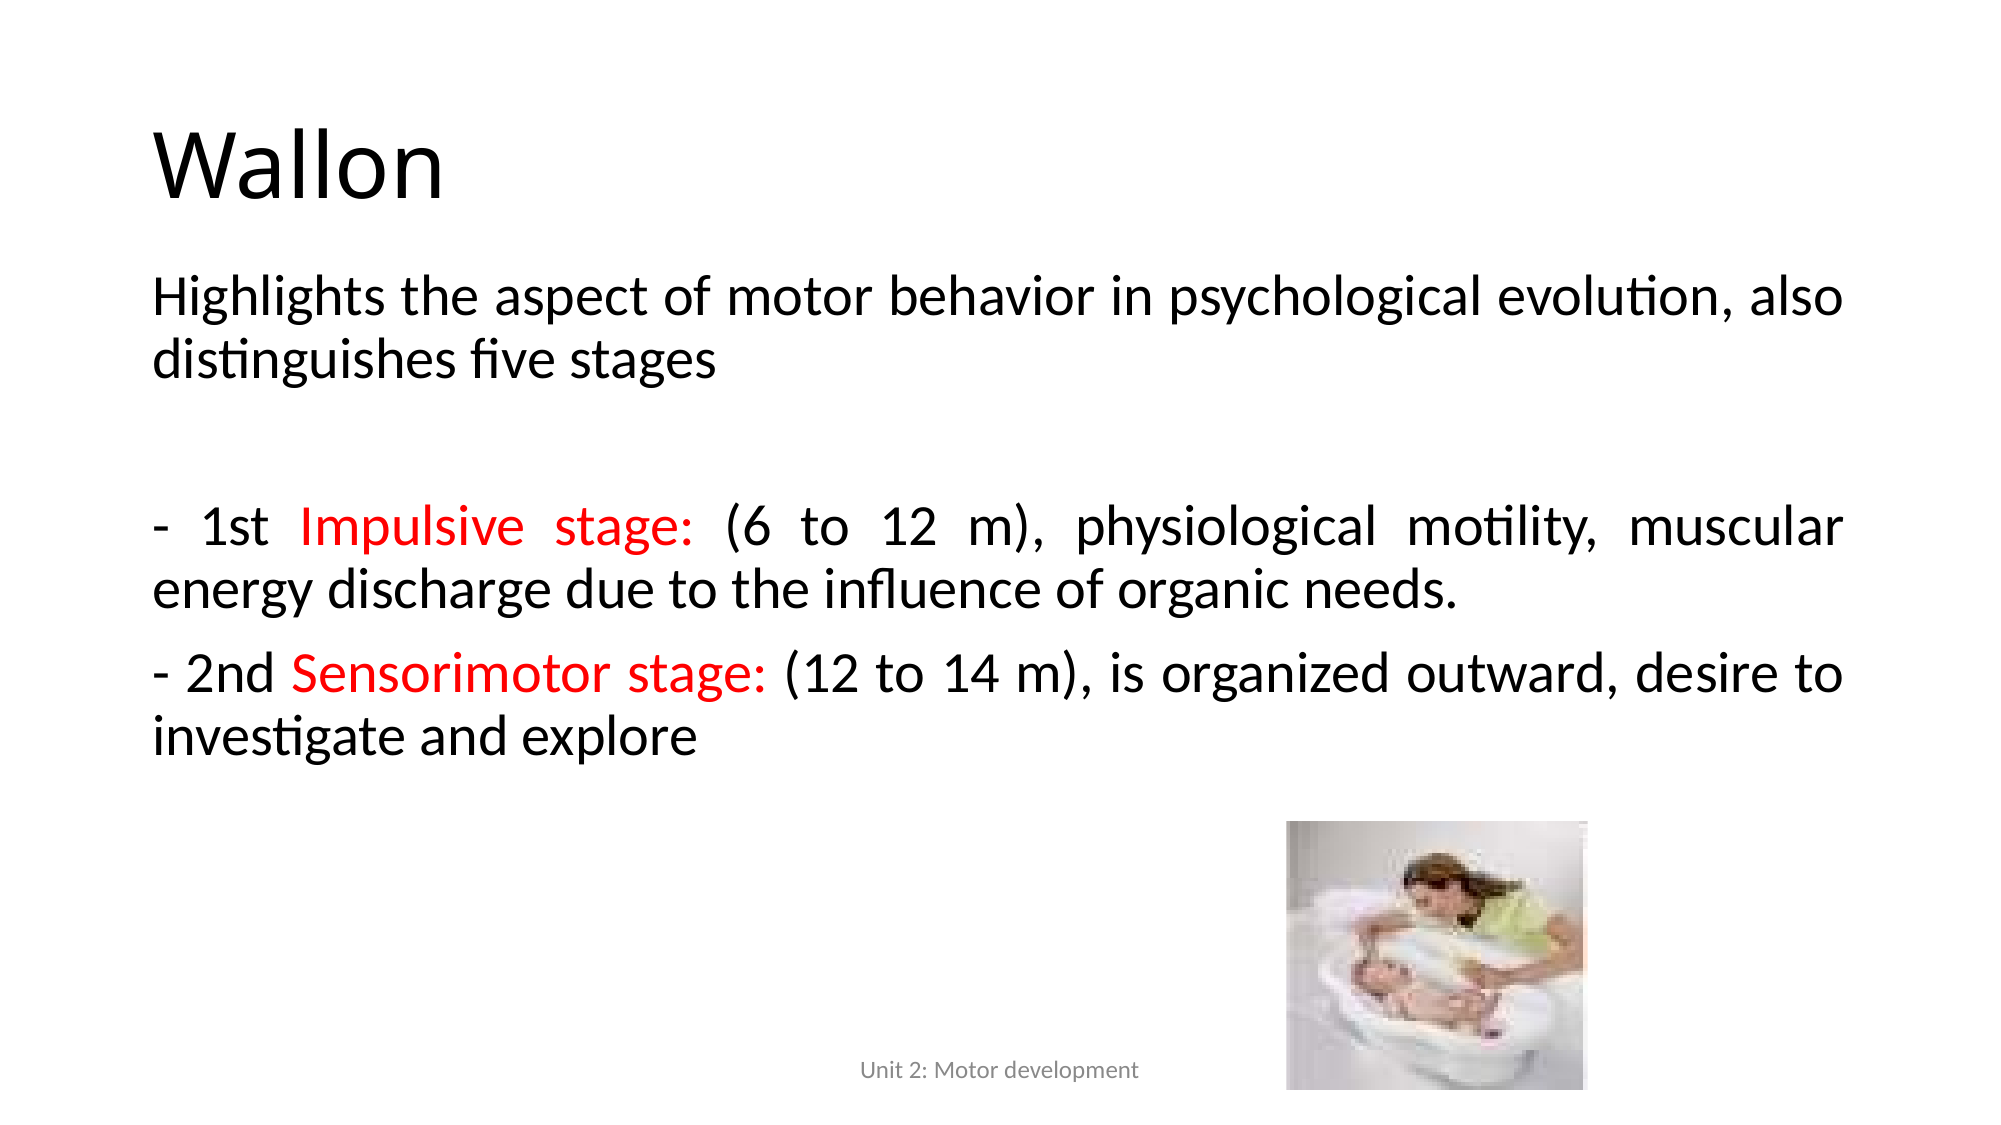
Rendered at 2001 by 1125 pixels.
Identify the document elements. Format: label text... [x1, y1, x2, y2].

text_box Unit 2: Motor development [662, 1042, 1338, 1103]
title Wallon [137, 59, 1863, 257]
list Highlights the aspect of motor behavior in psychological evolution, also distinguishes five stages - 1st Impulsive stage: (6 to 12 m), physiological motility, muscular energy discharge due to the influence of organic needs. - 2nd Sensorimotor stage: (12 to 14 m), is organized outward, desire to investigate and explore [137, 257, 1863, 866]
text_box [1286, 822, 1588, 1089]
